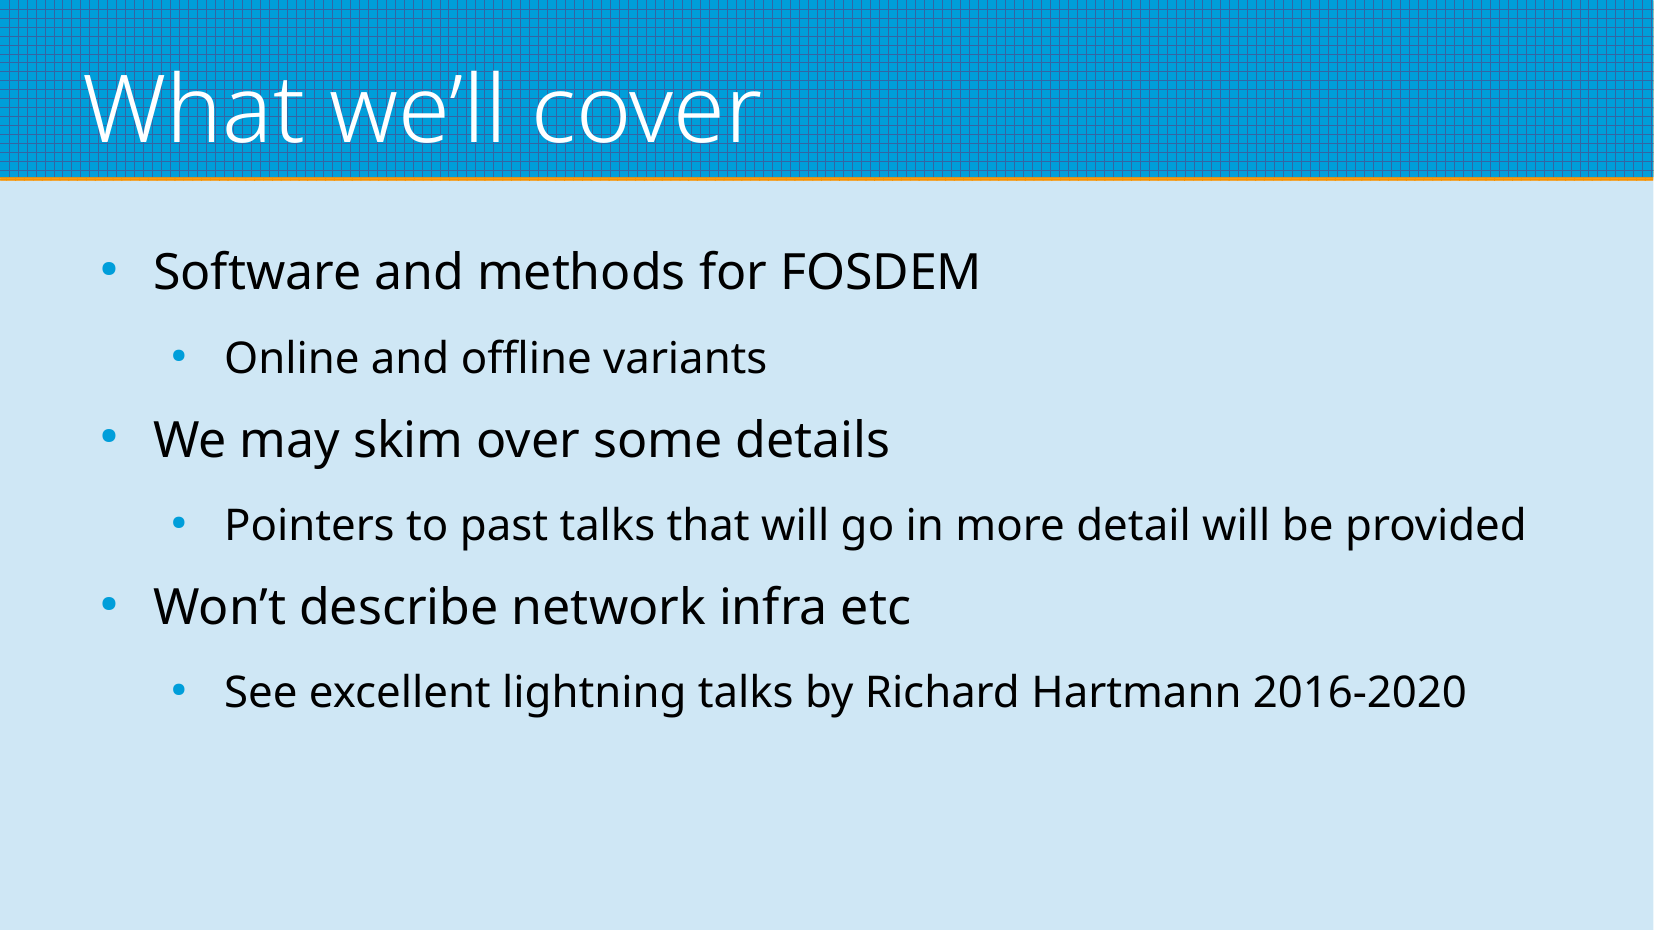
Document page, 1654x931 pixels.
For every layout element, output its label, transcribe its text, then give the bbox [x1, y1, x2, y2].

list Software and methods for FOSDEM Online and offline variants We may skim over some details Pointers to past talks that will go in more detail will be provided Won’t describe network infra etc See excellent lightning talks by Richard Hartmann 2016-2020 [82, 236, 1563, 811]
title What we’ll cover [82, 14, 1571, 171]
